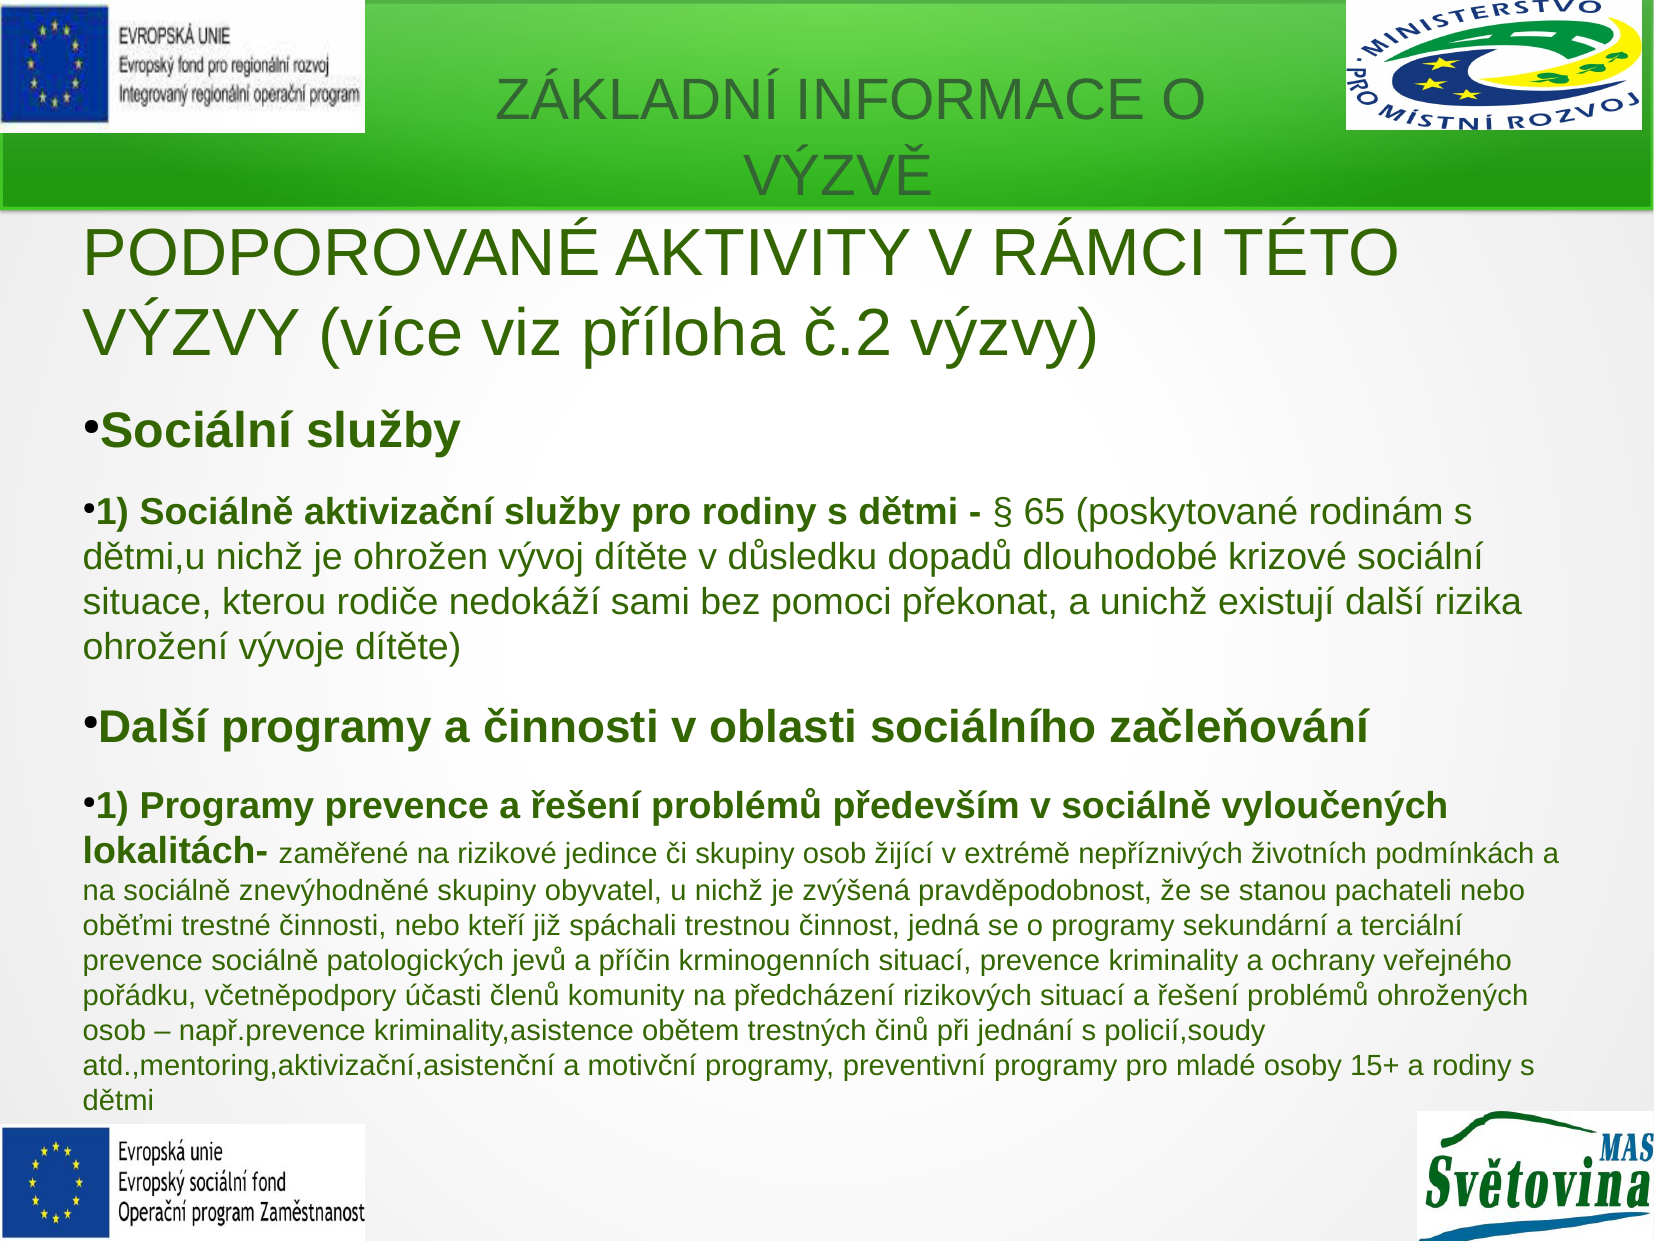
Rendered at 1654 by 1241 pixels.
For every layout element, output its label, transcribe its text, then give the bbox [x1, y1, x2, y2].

picture [0, 0, 365, 134]
picture [0, 1125, 365, 1241]
picture [1346, 0, 1642, 130]
title ZÁKLADNÍ INFORMACE O VÝZVĚ [412, 26, 1264, 208]
picture [1417, 1111, 1654, 1241]
list PODPOROVANÉ AKTIVITY V RÁMCI TÉTO VÝZVY (více viz příloha č.2 výzvy) Sociální služby 1) Sociálně aktivizační služby pro rodiny s dětmi - § 65 (poskytované rodinám s dětmi,u nichž je ohrožen vývoj dítěte v důsledku dopadů dlouhodobé krizové sociální situace, kterou rodiče nedokáží sami bez pomoci překonat, a unichž existují další rizika ohrožení vývoje dítěte) Další programy a činnosti v oblasti sociálního začleňování 1) Programy prevence a řešení problémů především v sociálně vyloučených lokalitách- zaměřené na rizikové jedince či skupiny osob žijící v extrémě nepříznivých životních podmínkách a na sociálně znevýhodněné skupiny obyvatel, u nichž je zvýšená pravděpodobnost, že se stanou pachateli nebo oběťmi trestné činnosti, nebo kteří již spáchali trestnou činnost, jedná se o programy sekundární a terciální prevence sociálně patologických jevů a příčin krminogenních situací, prevence kriminality a ochrany veřejného pořádku, včetněpodpory účasti členů komunity na předcházení rizikových situací a řešení problémů ohrožených osob – např.prevence kriminality,asistence obětem trestných činů při jednání s policií,soudy atd.,mentoring,aktivizační,asistenční a motivční programy, preventivní programy pro mladé osoby 15+ a rodiny s dětmi [82, 208, 1571, 1126]
